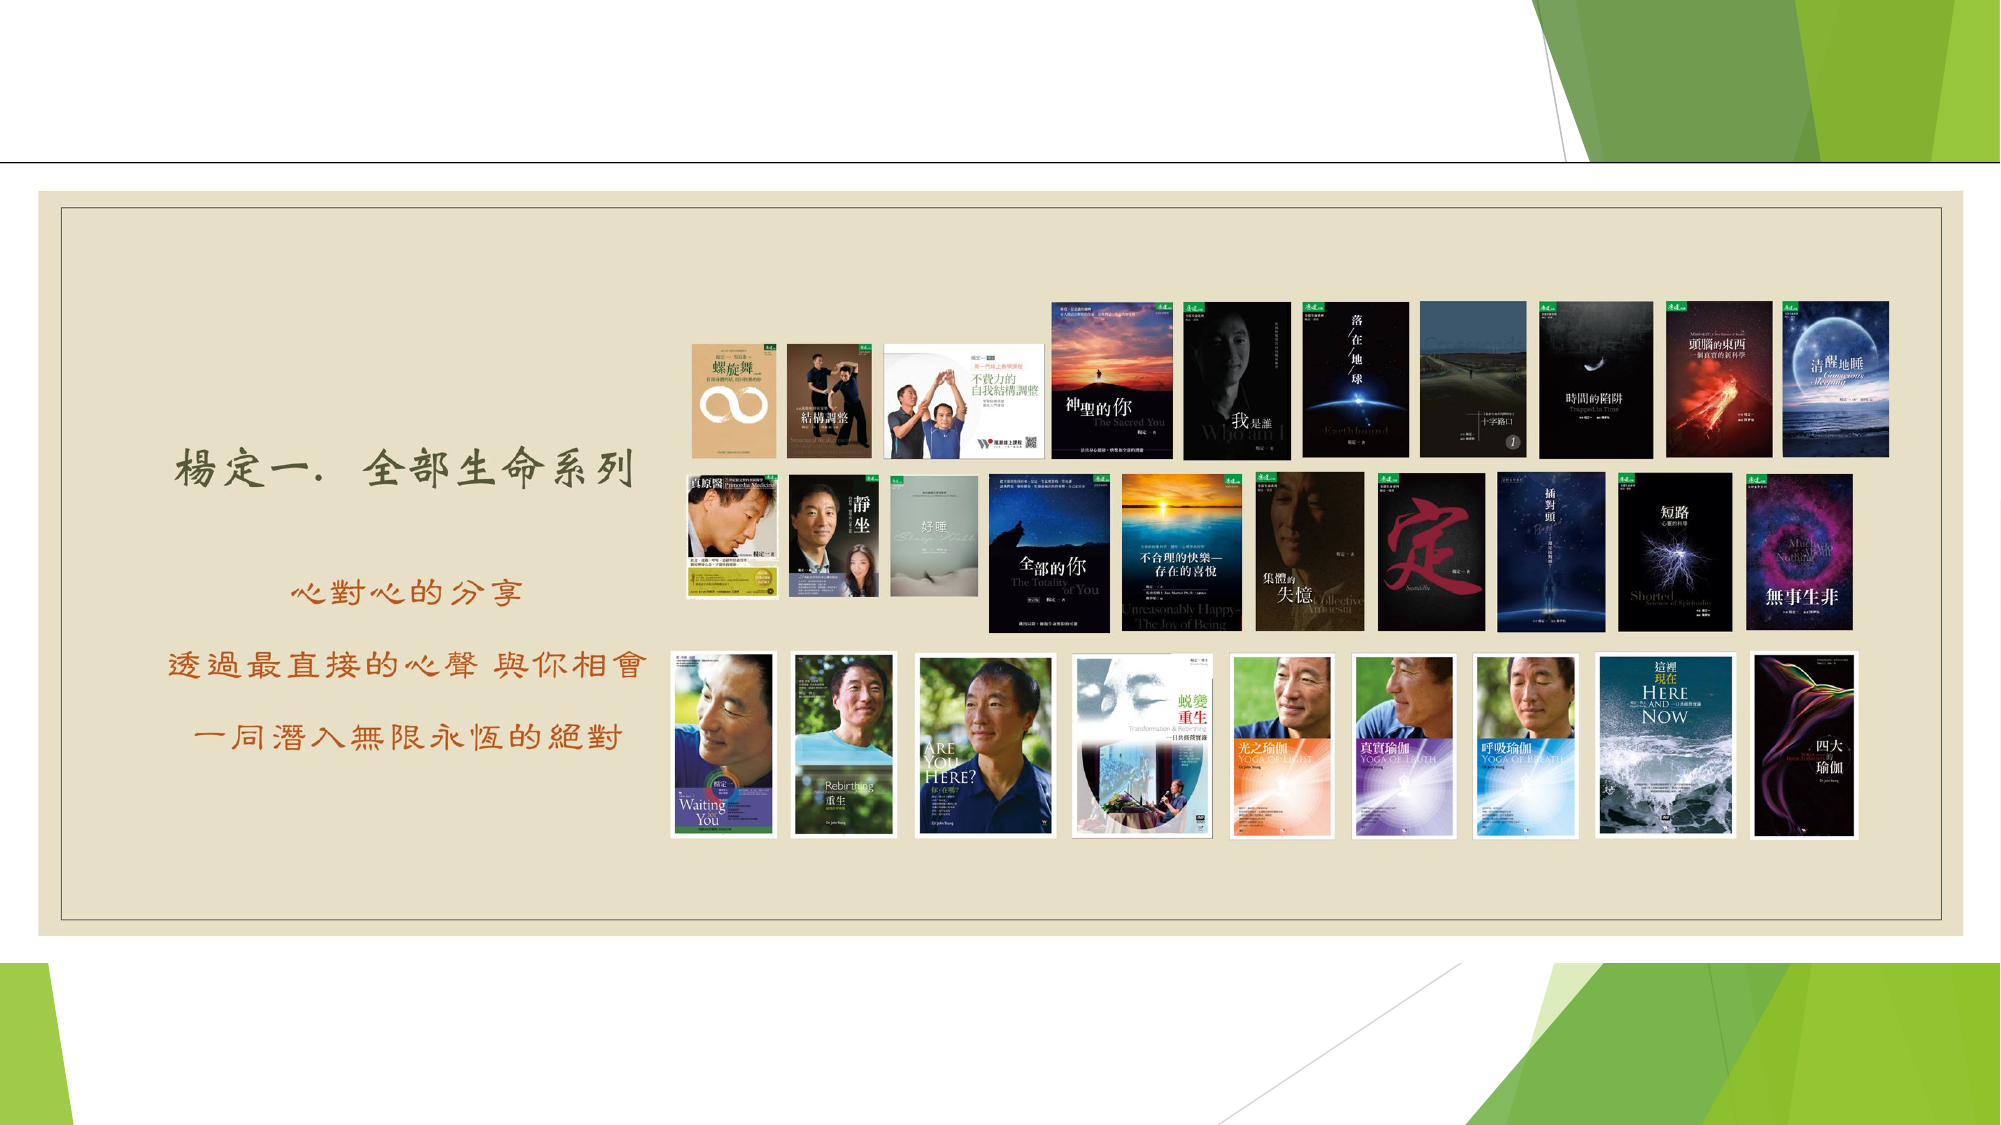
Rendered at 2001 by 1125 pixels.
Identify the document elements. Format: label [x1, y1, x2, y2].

picture [0, 162, 2000, 963]
